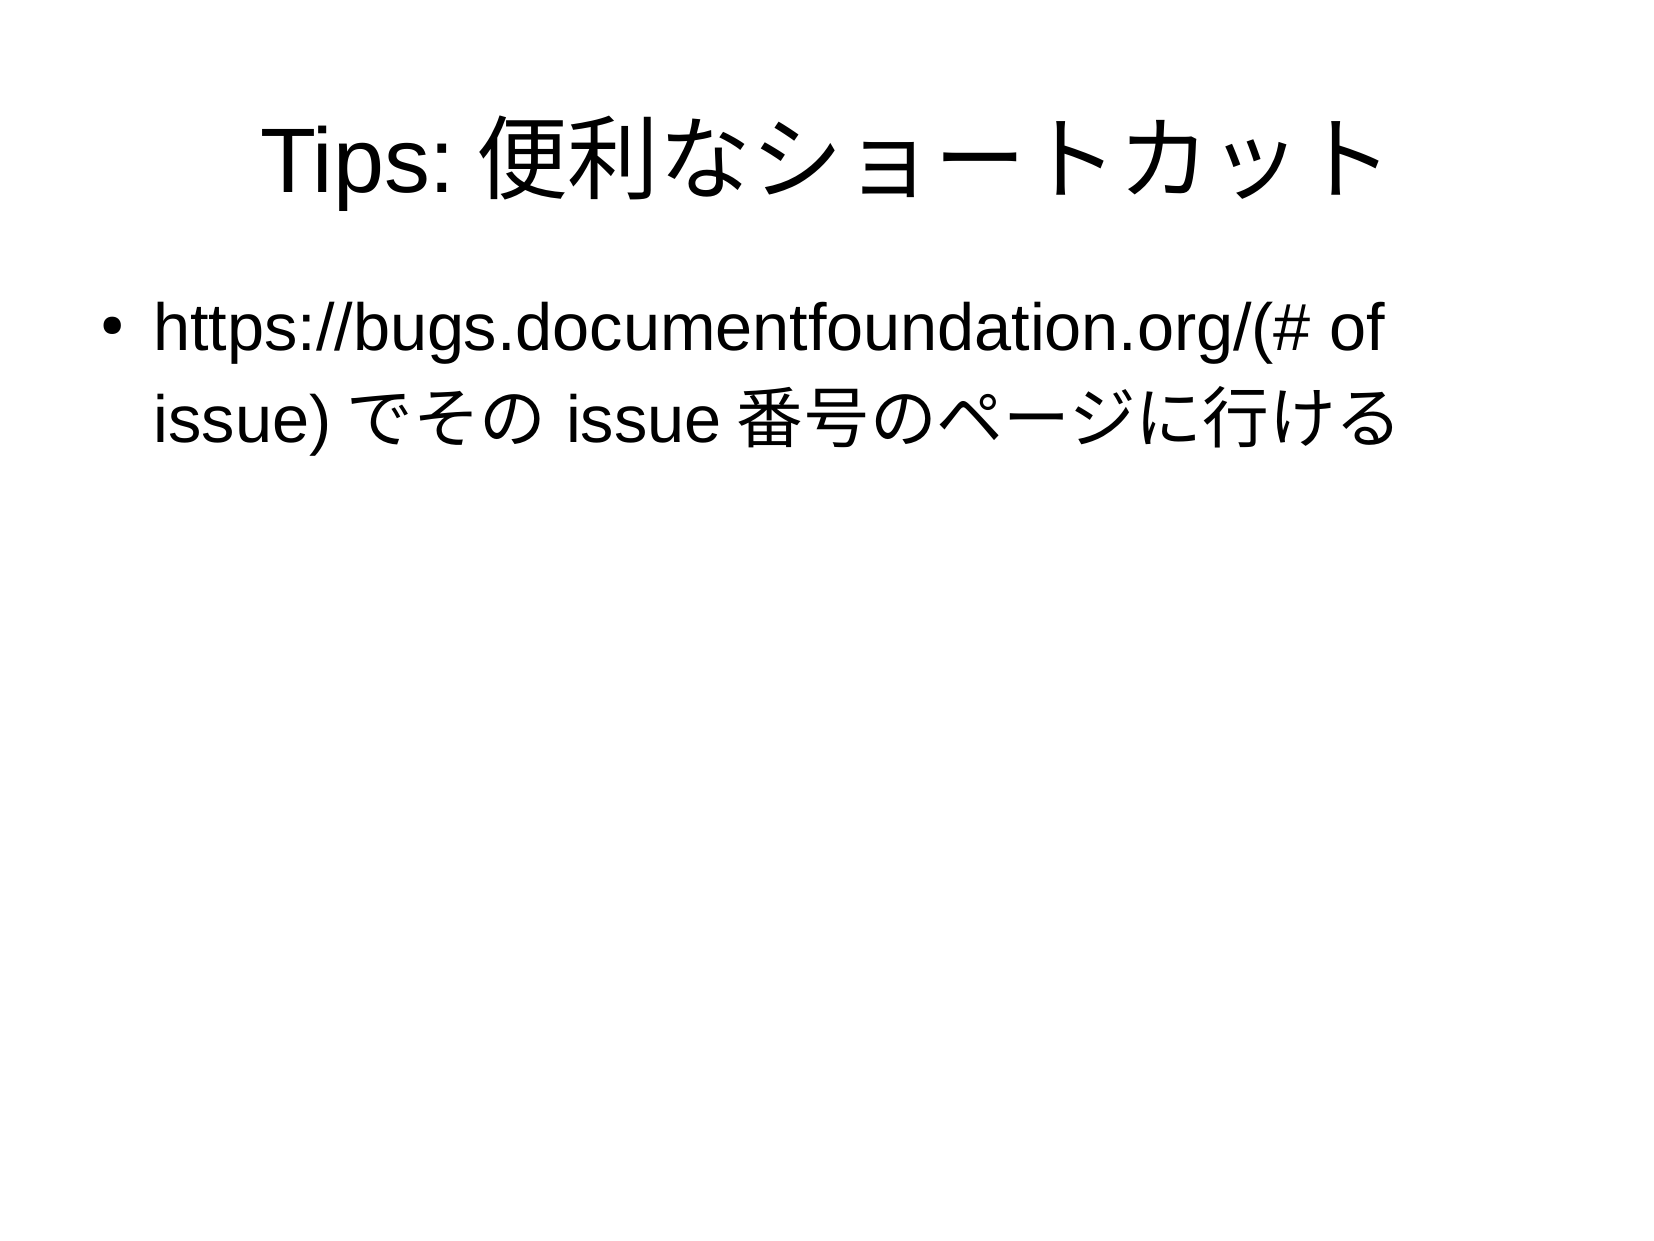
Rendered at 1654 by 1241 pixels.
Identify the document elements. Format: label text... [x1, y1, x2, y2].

list https://bugs.documentfoundation.org/(# of issue)でそのissue番号のページに行ける [82, 290, 1571, 1010]
title Tips:便利なショートカット [82, 49, 1571, 257]
